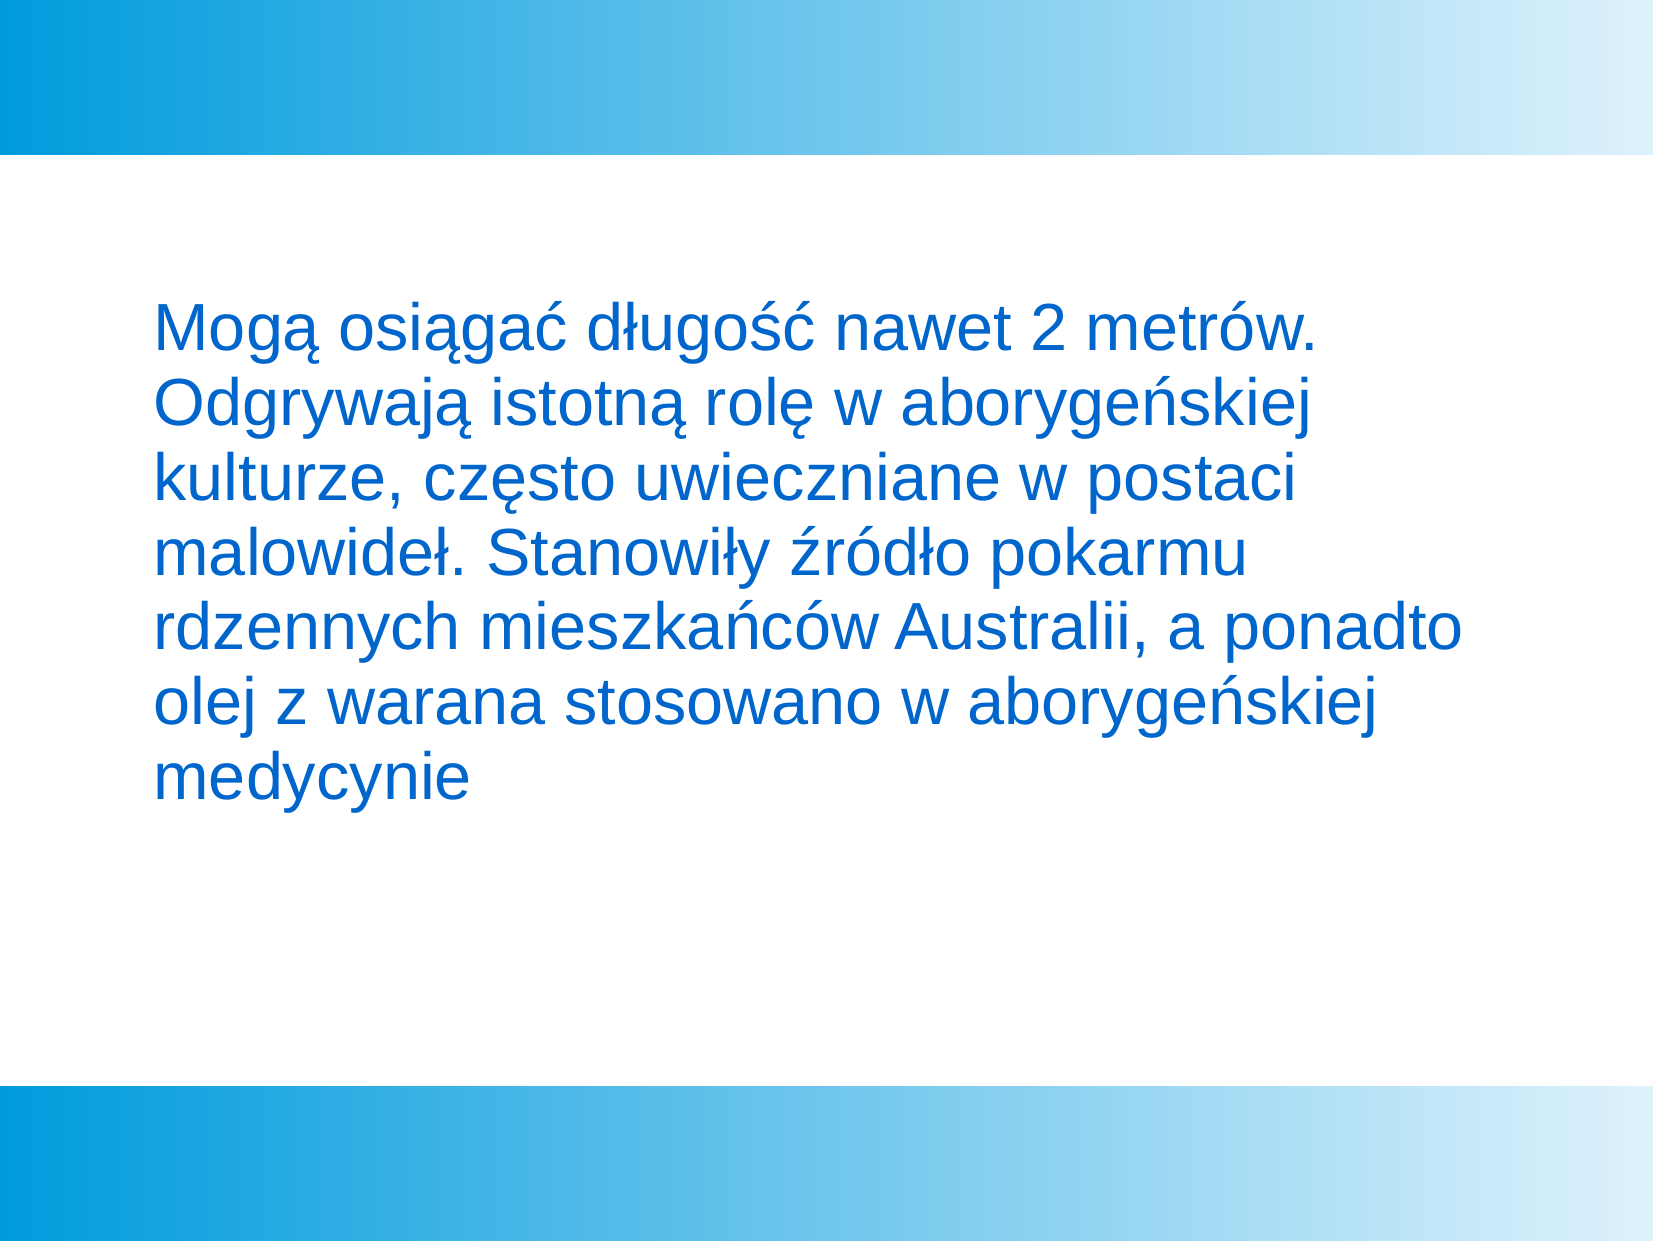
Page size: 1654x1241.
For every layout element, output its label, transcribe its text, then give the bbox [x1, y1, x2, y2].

list Mogą osiągać długość nawet 2 metrów. Odgrywają istotną rolę w aborygeńskiej kulturze, często uwieczniane w postaci malowideł. Stanowiły źródło pokarmu rdzennych mieszkańców Australii, a ponadto olej z warana stosowano w aborygeńskiej medycynie [82, 290, 1571, 1010]
